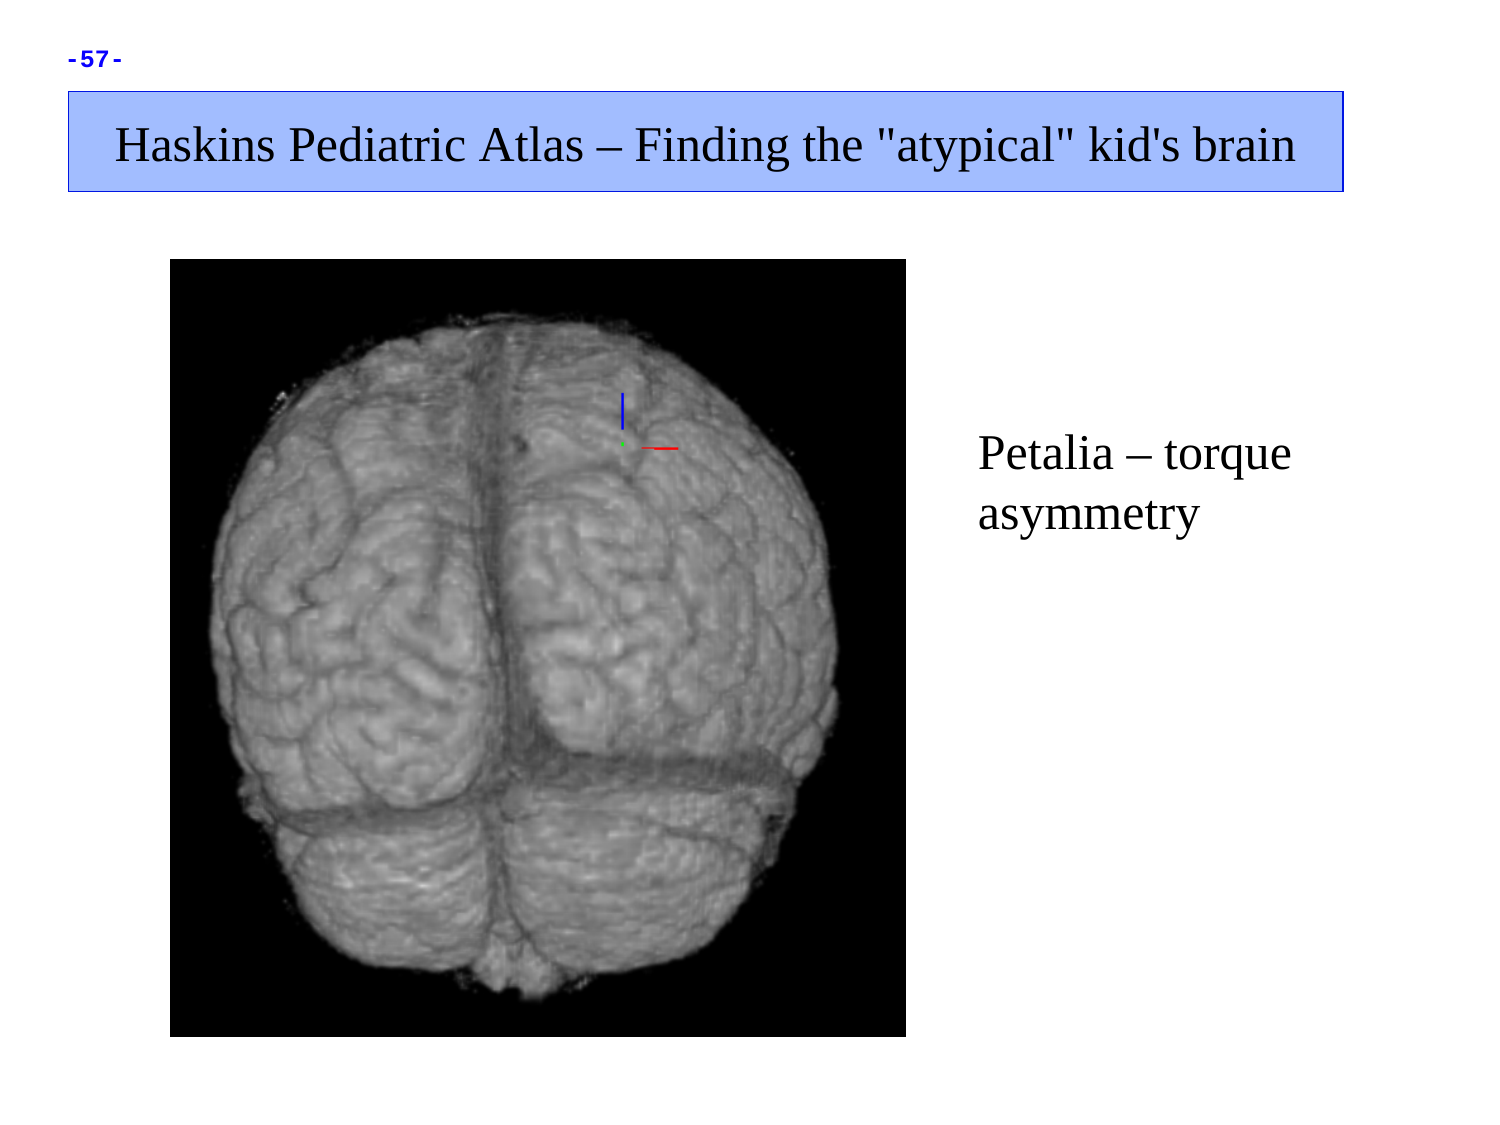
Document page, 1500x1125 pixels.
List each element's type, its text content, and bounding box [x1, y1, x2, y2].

picture [170, 259, 906, 1038]
text_box Petalia – torque asymmetry [963, 411, 1344, 547]
text_box Haskins Pediatric Atlas – Finding the "atypical" kid's brain [68, 91, 1344, 192]
